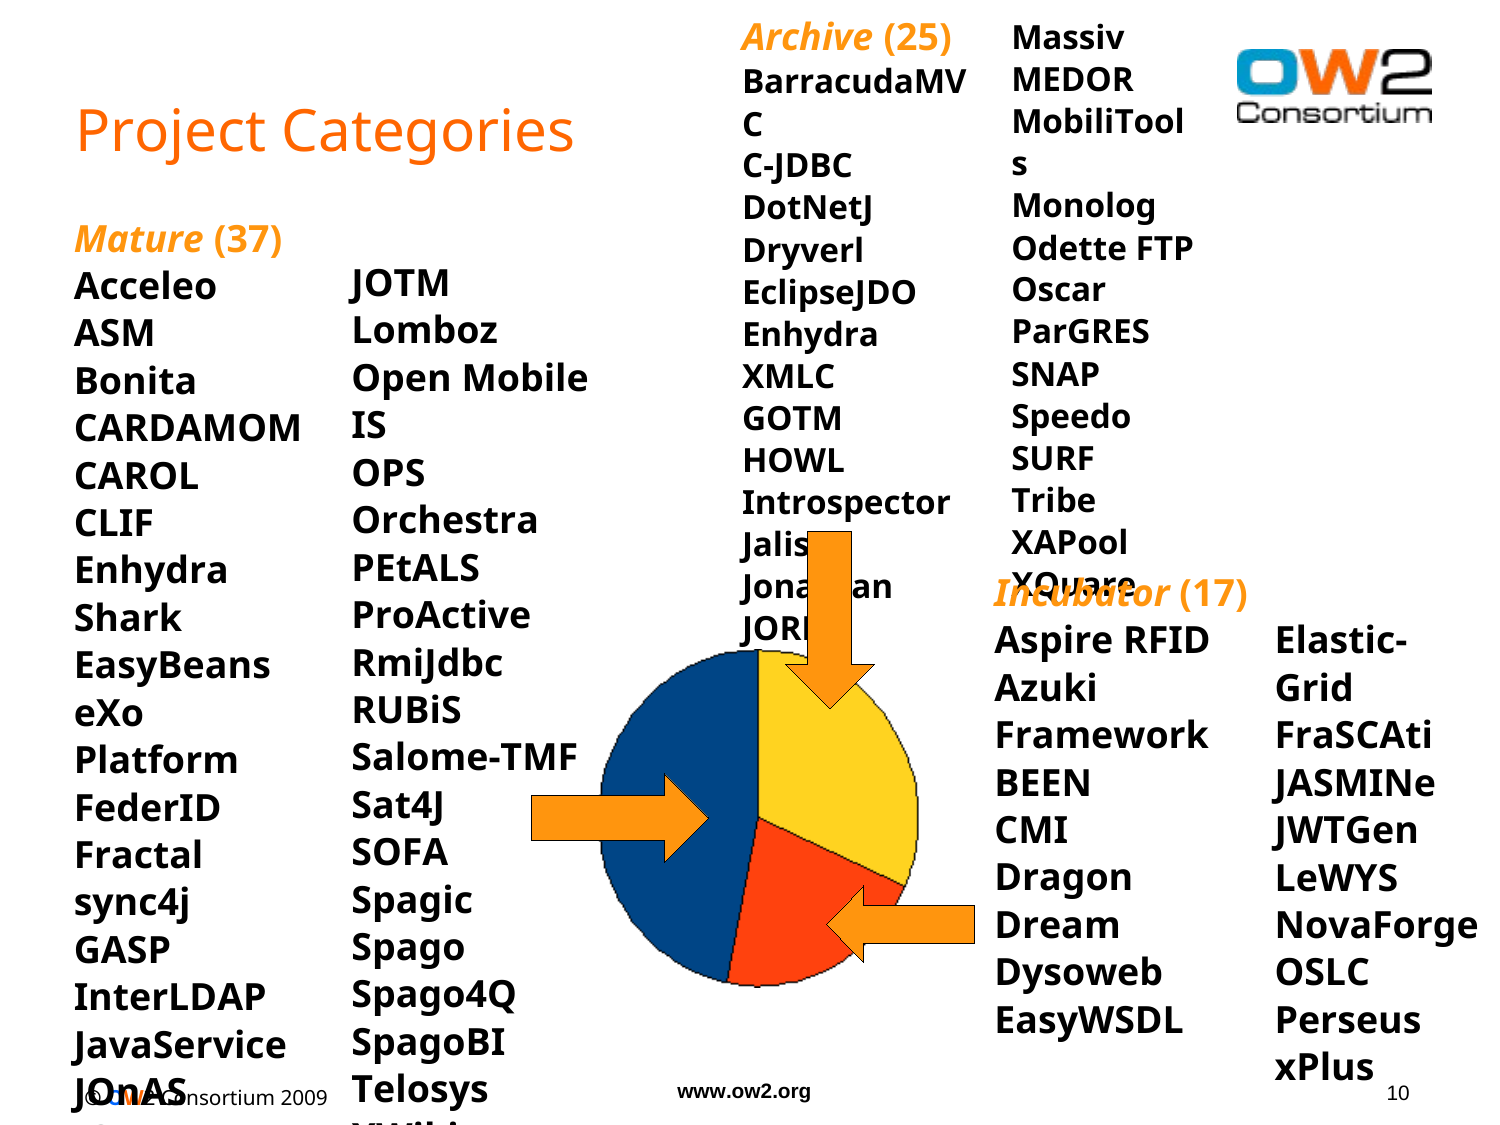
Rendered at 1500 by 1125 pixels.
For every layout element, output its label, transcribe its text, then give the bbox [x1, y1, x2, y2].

picture [1237, 49, 1249, 59]
text_box [531, 773, 709, 863]
text_box Archive (25) BarracudaMVC C-JDBC DotNetJ Dryverl EclipseJDO Enhydra XMLC GOTM HOWL Introspector Jalisto Jonathan JORM [727, 5, 996, 545]
picture [1237, 49, 1432, 123]
picture [1250, 60, 1284, 86]
text_box [826, 885, 975, 963]
text_box Elastic-Grid FraSCAti JASMINe JWTGen LeWYS NovaForge OSLC Perseus xPlus [1259, 608, 1500, 1056]
text_box JOTM Lomboz Open Mobile IS OPS Orchestra PEtALS ProActive RmiJdbc RUBiS Salome-TMF Sat4J SOFA Spagic Spago Spago4Q SpagoBI Telosys XWiki [336, 251, 638, 1045]
text_box [785, 531, 875, 709]
text_box Mature (37) Acceleo ASM Bonita CARDAMOM CAROL CLIF Enhydra Shark EasyBeans eXo Platform FederID Fractal sync4j GASP InterLDAP JavaService JOnAS JOPE JORAM [59, 206, 325, 1028]
title Project Categories [74, 45, 727, 213]
picture [590, 649, 922, 988]
text_box Incubator (17) Aspire RFID Azuki Framework BEEN CMI Dragon Dream Dysoweb EasyWSDL [979, 561, 1320, 1021]
text_box Massiv MEDOR MobiliTools Monolog Odette FTP Oscar ParGRES SNAP Speedo SURF Tribe XAPool XQuare [996, 8, 1211, 522]
